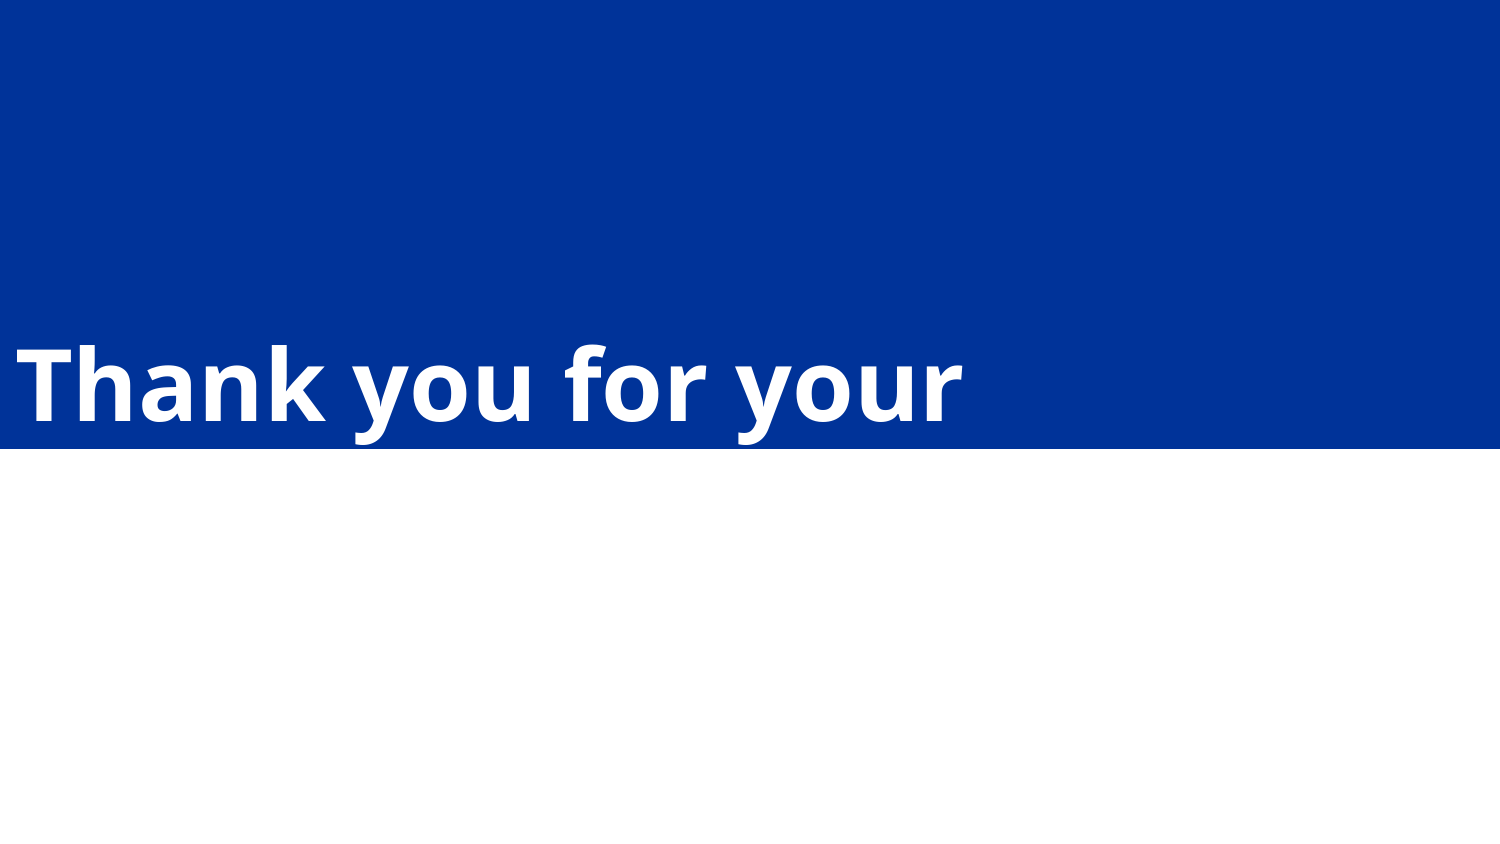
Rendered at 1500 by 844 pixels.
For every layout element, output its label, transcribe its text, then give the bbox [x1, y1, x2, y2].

text_box Thank you for your attention! [0, 306, 1500, 449]
